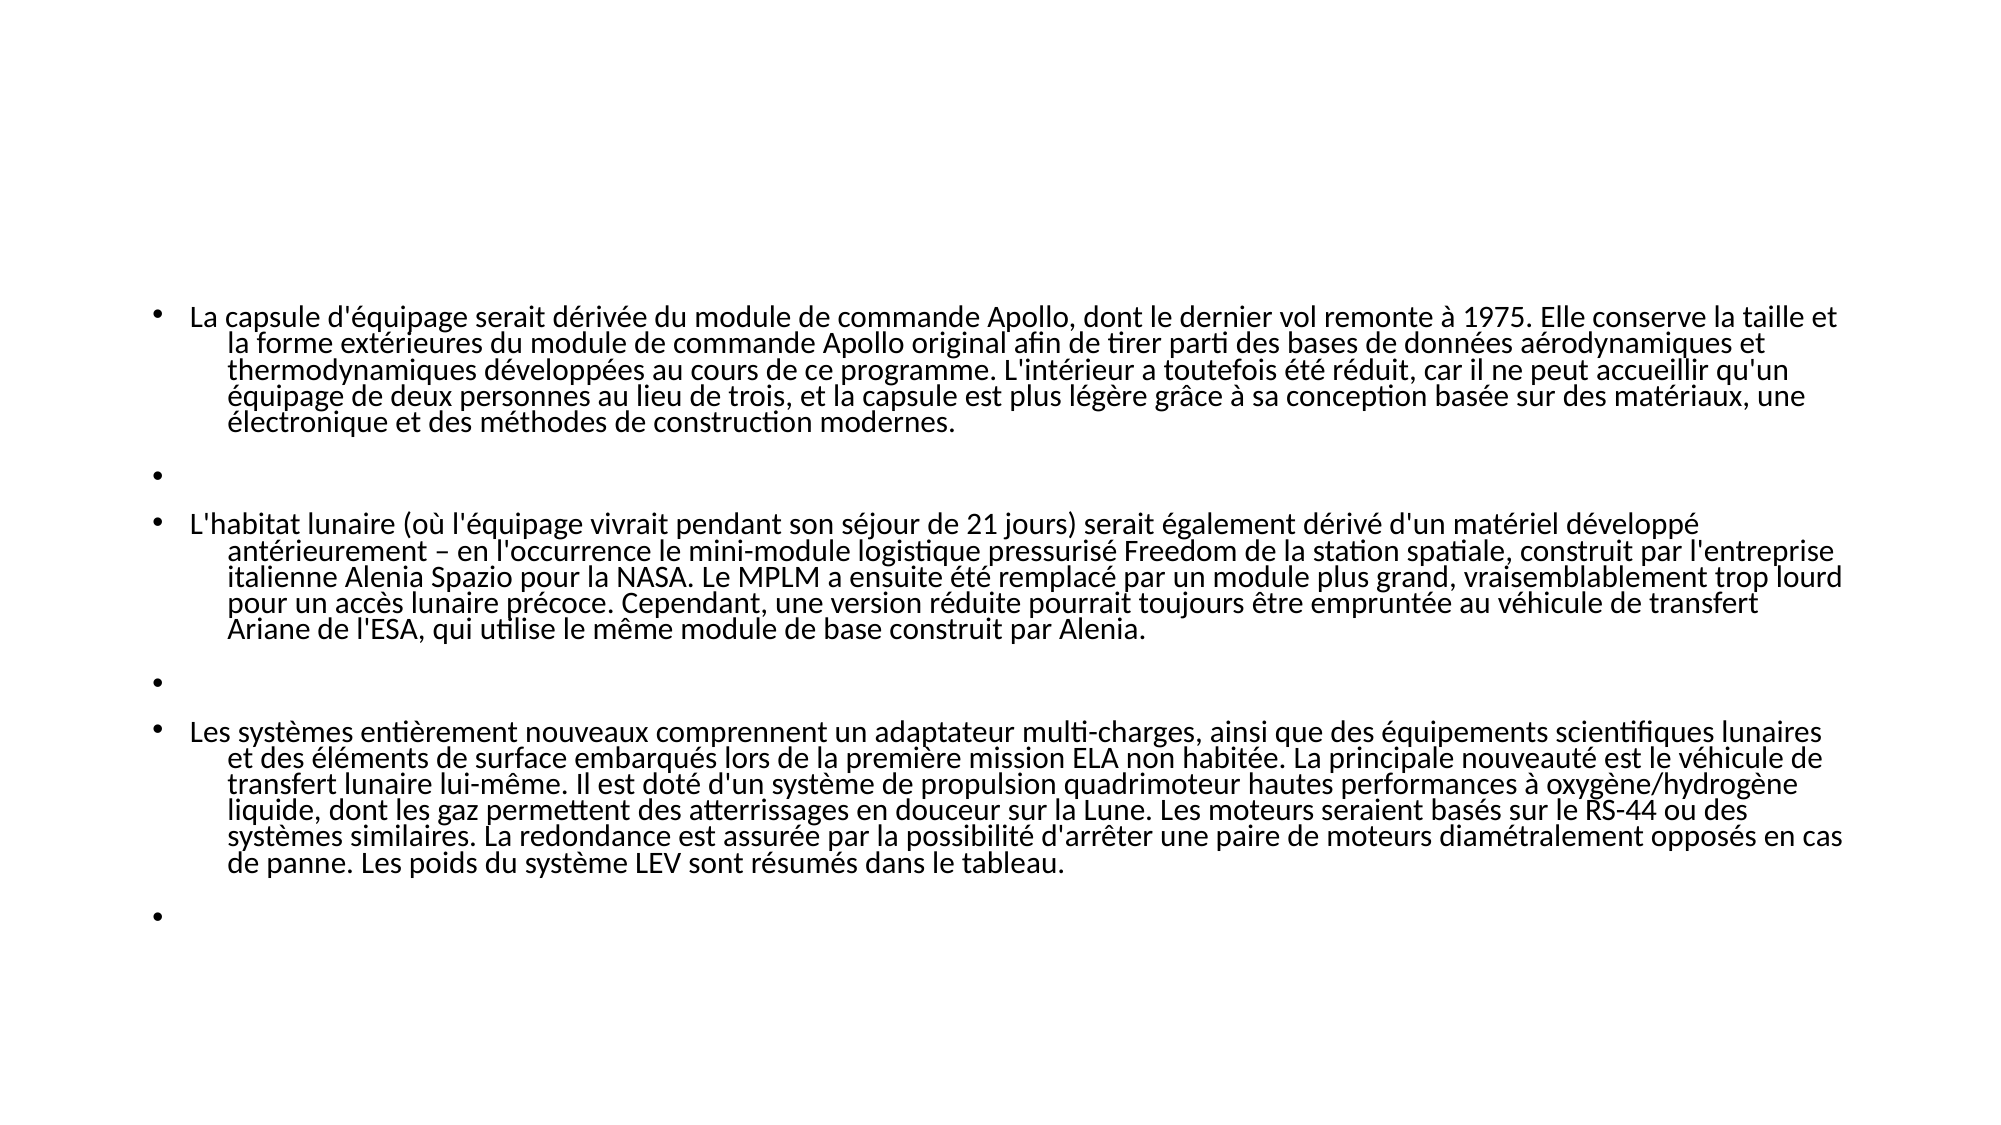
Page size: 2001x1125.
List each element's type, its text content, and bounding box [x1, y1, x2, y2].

list La capsule d'équipage serait dérivée du module de commande Apollo, dont le dernier vol remonte à 1975. Elle conserve la taille et la forme extérieures du module de commande Apollo original afin de tirer parti des bases de données aérodynamiques et thermodynamiques développées au cours de ce programme. L'intérieur a toutefois été réduit, car il ne peut accueillir qu'un équipage de deux personnes au lieu de trois, et la capsule est plus légère grâce à sa conception basée sur des matériaux, une électronique et des méthodes de construction modernes. L'habitat lunaire (où l'équipage vivrait pendant son séjour de 21 jours) serait également dérivé d'un matériel développé antérieurement – en l'occurrence le mini-module logistique pressurisé Freedom de la station spatiale, construit par l'entreprise italienne Alenia Spazio pour la NASA. Le MPLM a ensuite été remplacé par un module plus grand, vraisemblablement trop lourd pour un accès lunaire précoce. Cependant, une version réduite pourrait toujours être empruntée au véhicule de transfert Ariane de l'ESA, qui utilise le même module de base construit par Alenia. Les systèmes entièrement nouveaux comprennent un adaptateur multi-charges, ainsi que des équipements scientifiques lunaires et des éléments de surface embarqués lors de la première mission ELA non habitée. La principale nouveauté est le véhicule de transfert lunaire lui-même. Il est doté d'un système de propulsion quadrimoteur hautes performances à oxygène/hydrogène liquide, dont les gaz permettent des atterrissages en douceur sur la Lune. Les moteurs seraient basés sur le RS-44 ou des systèmes similaires. La redondance est assurée par la possibilité d'arrêter une paire de moteurs diamétralement opposés en cas de panne. Les poids du système LEV sont résumés dans le tableau. [137, 299, 1863, 1014]
